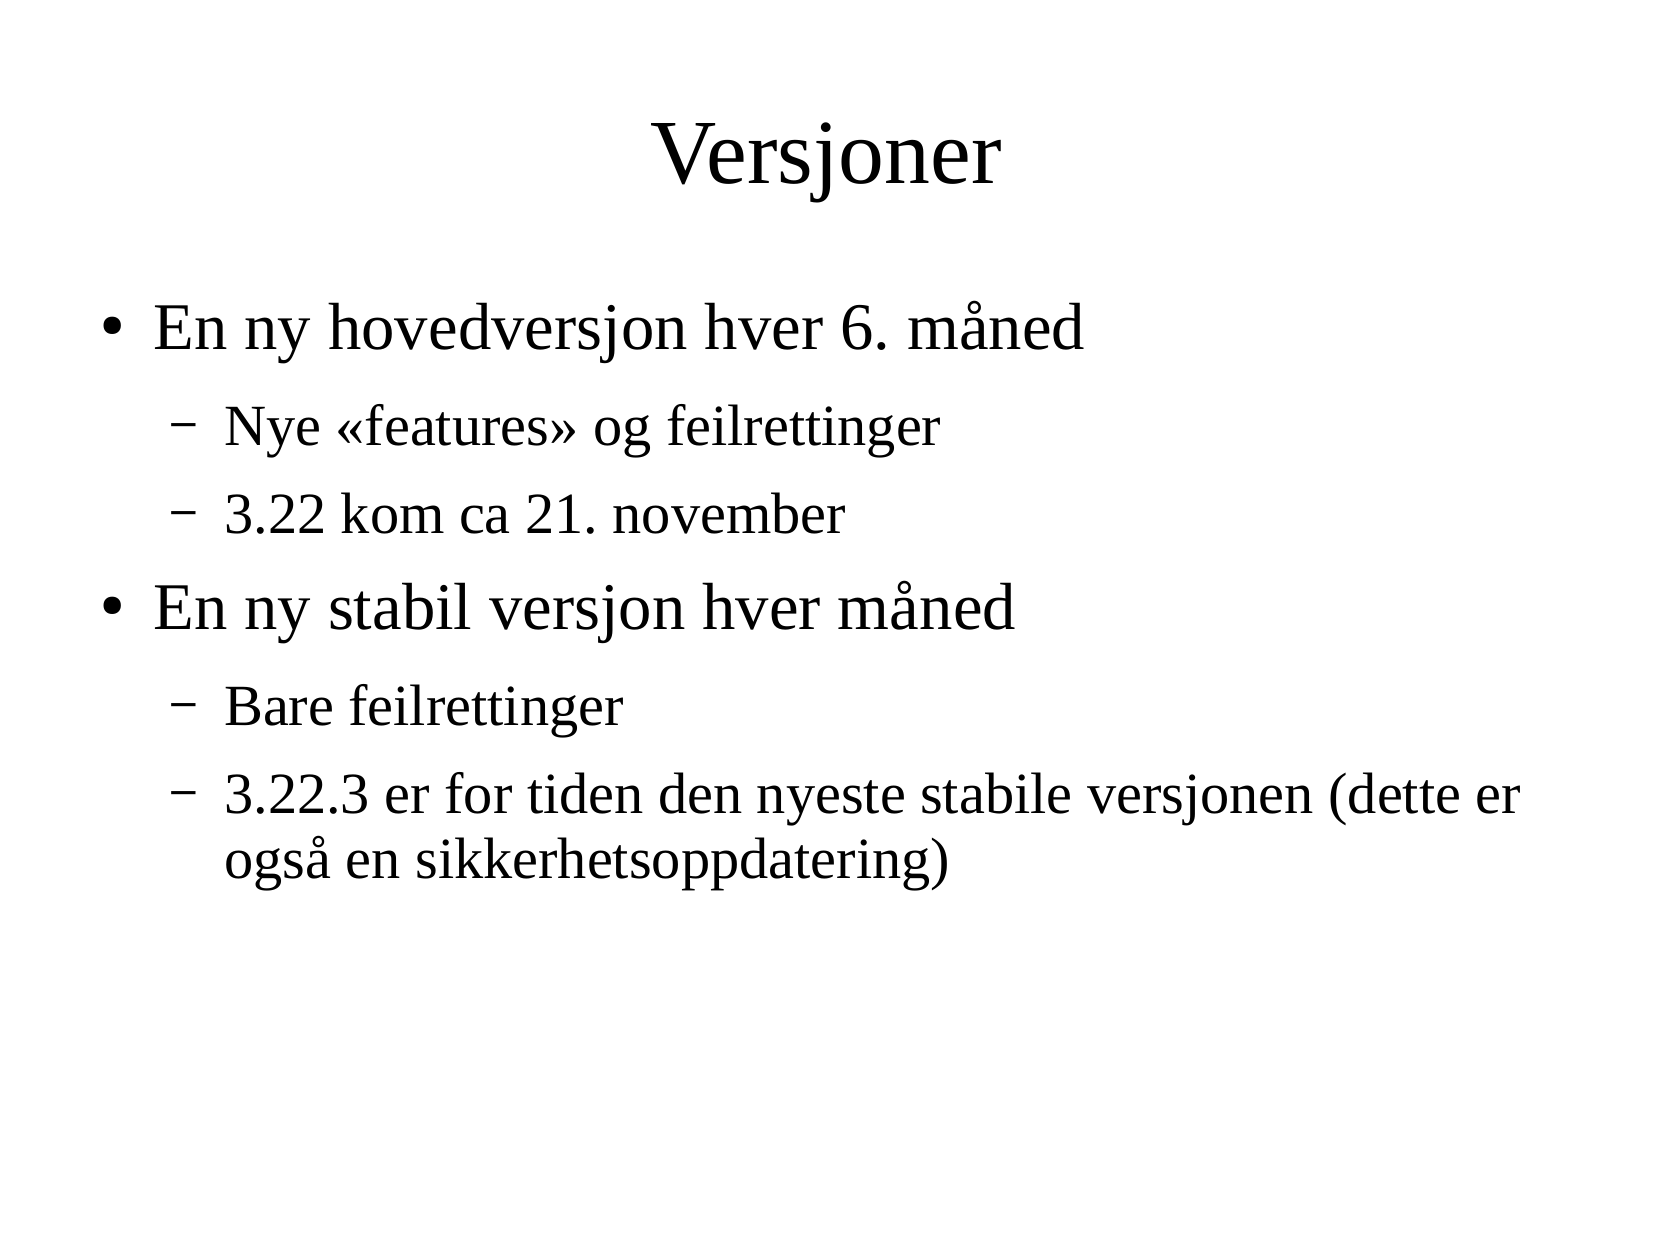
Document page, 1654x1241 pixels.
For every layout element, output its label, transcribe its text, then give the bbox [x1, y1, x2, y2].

title Versjoner [82, 49, 1571, 257]
list En ny hovedversjon hver 6. måned Nye «features» og feilrettinger 3.22 kom ca 21. november En ny stabil versjon hver måned Bare feilrettinger 3.22.3 er for tiden den nyeste stabile versjonen (dette er også en sikkerhetsoppdatering) [82, 290, 1538, 1010]
